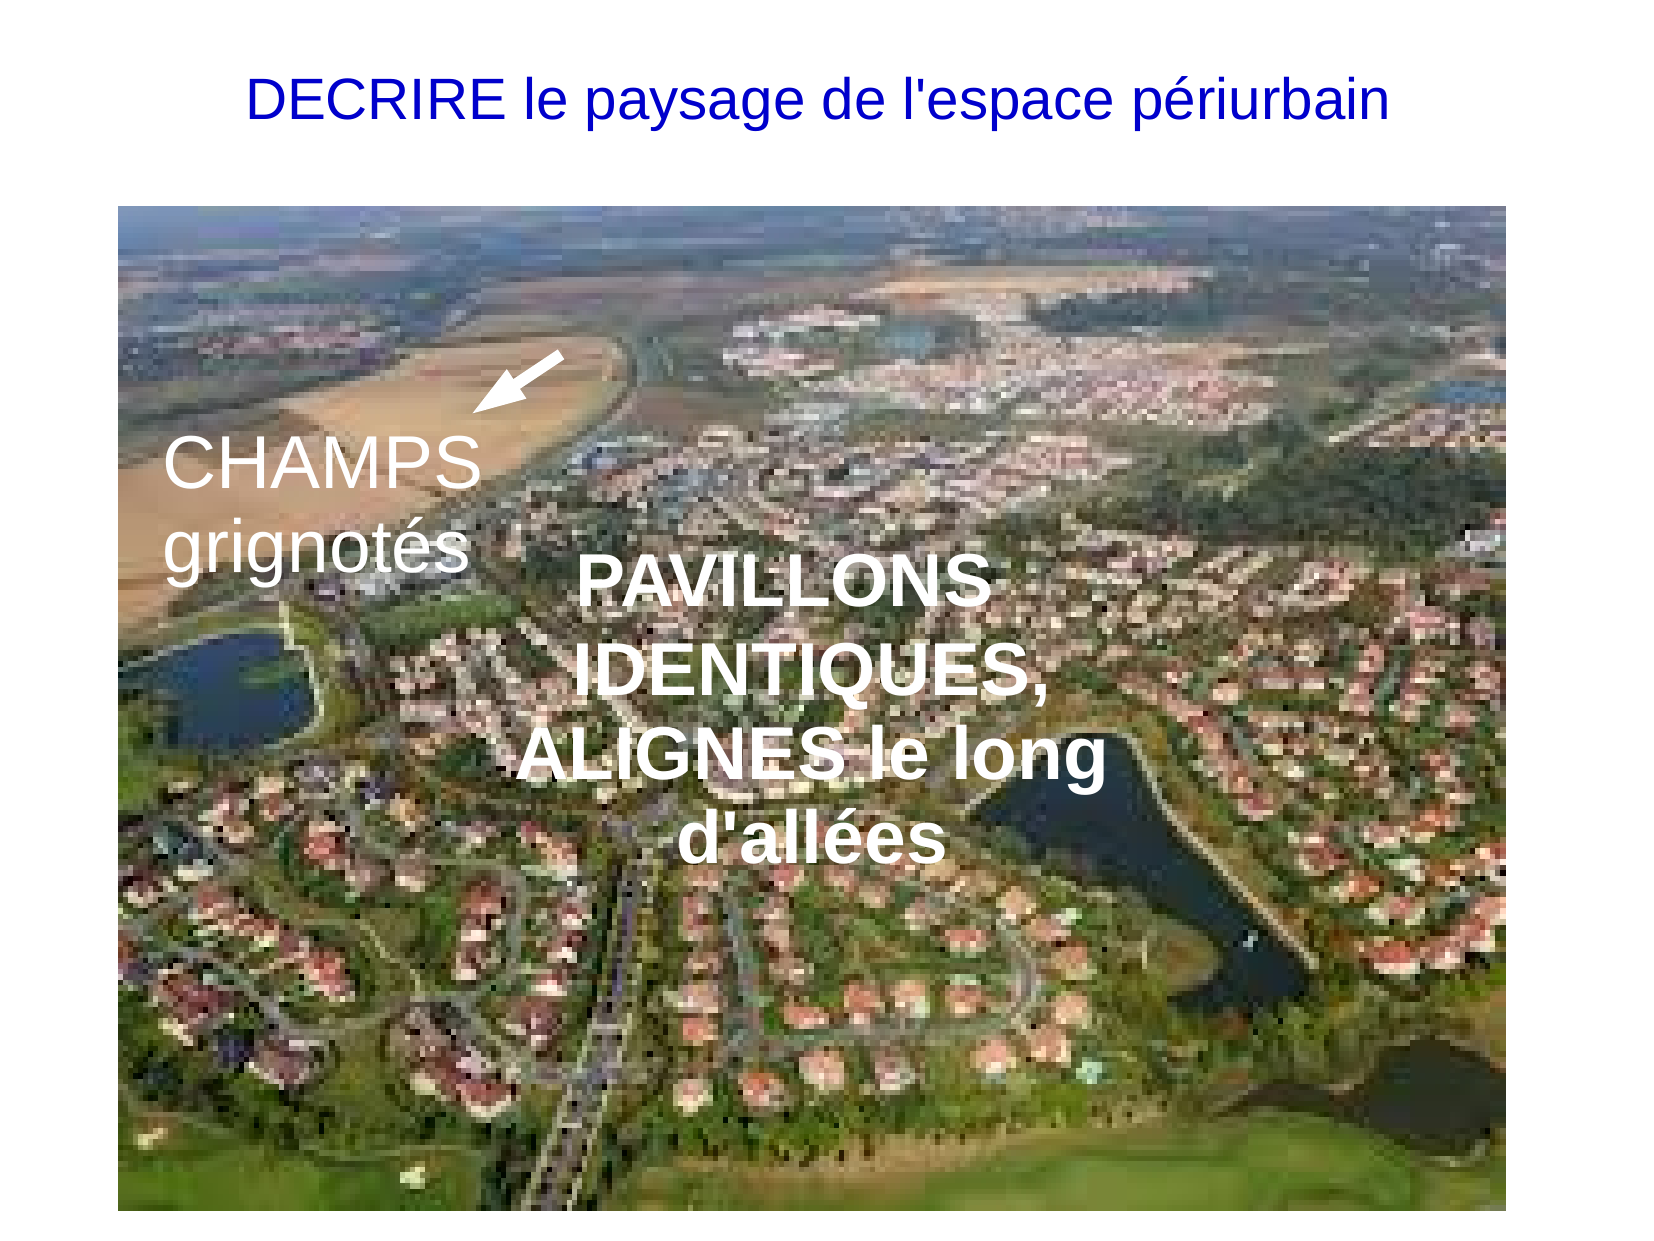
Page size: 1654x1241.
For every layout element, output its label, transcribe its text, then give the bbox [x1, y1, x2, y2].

picture [118, 206, 1506, 1211]
text_box PAVILLONS [561, 531, 1034, 620]
text_box DECRIRE le paysage de l'espace périurbain [0, 59, 1654, 139]
text_box CHAMPS grignotés [147, 413, 502, 597]
text_box IDENTIQUES, ALIGNES le long d'allées [472, 620, 1152, 887]
